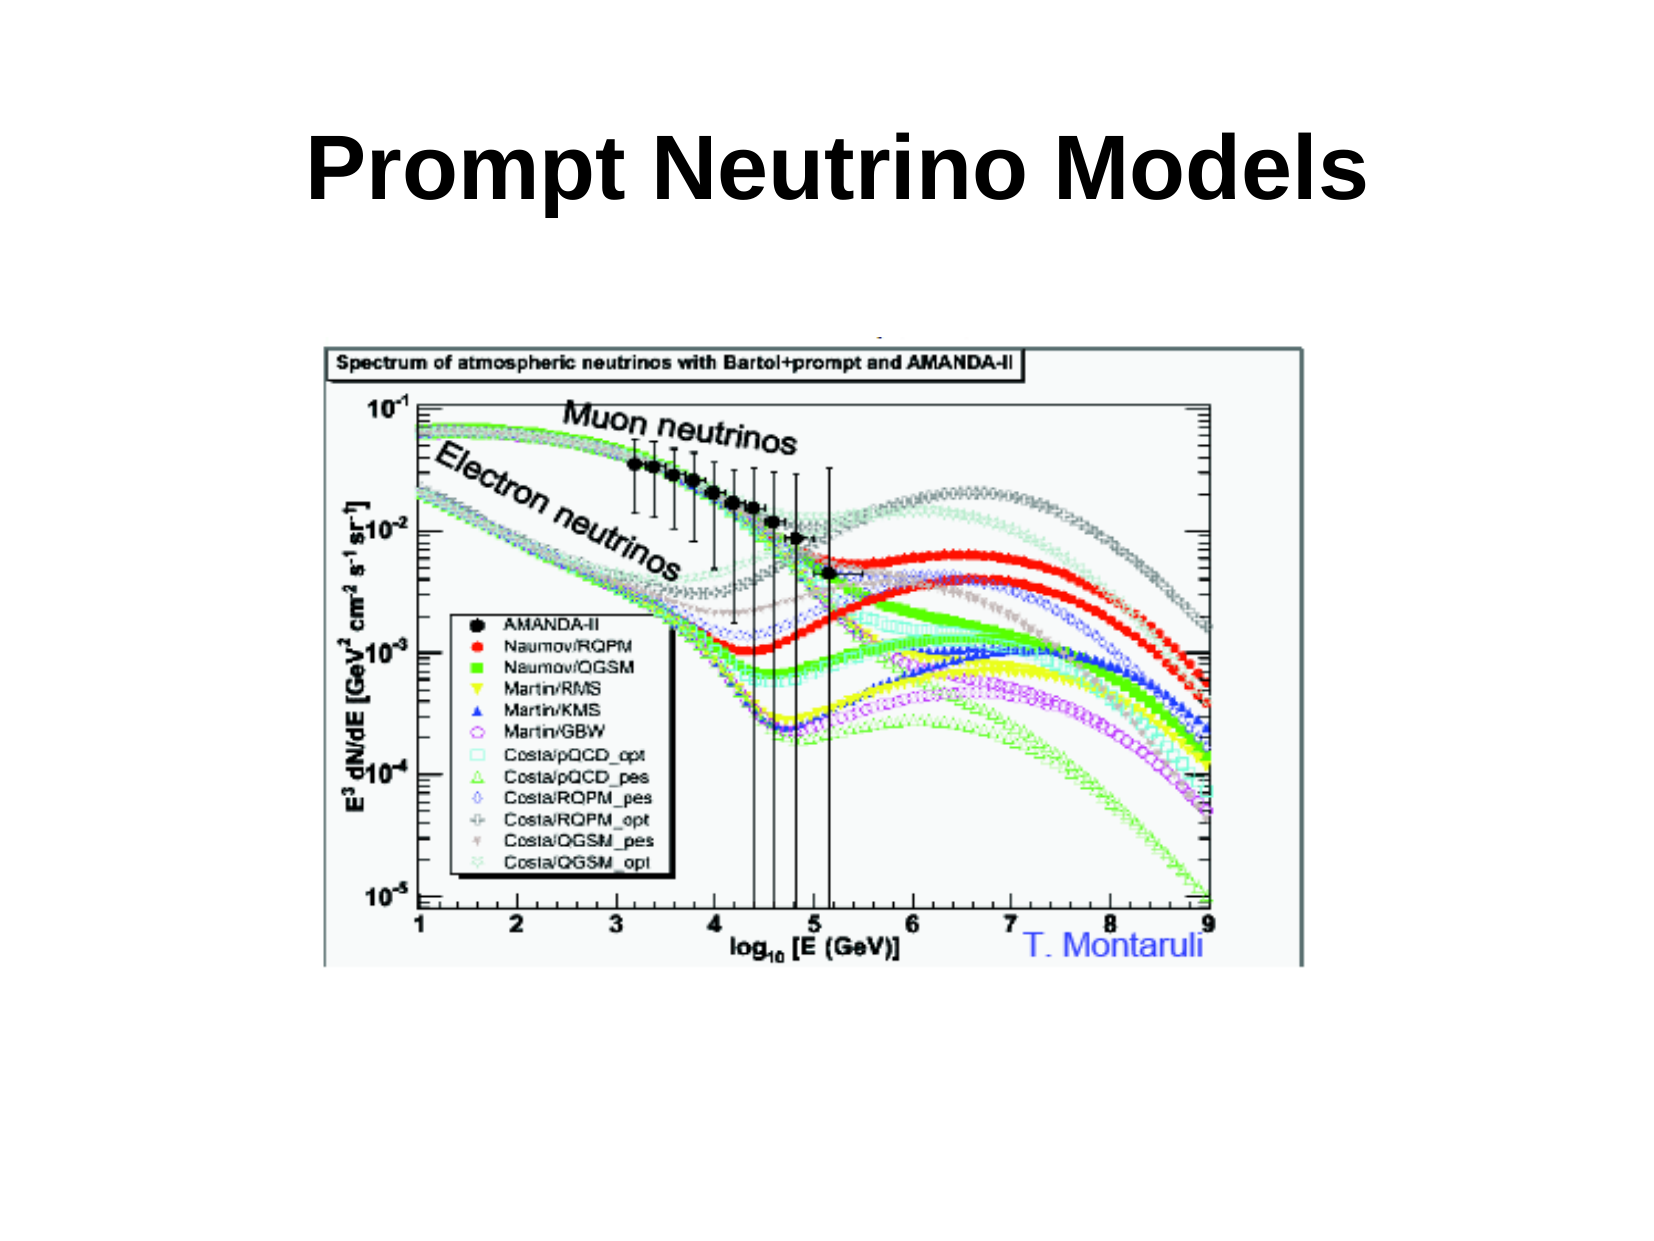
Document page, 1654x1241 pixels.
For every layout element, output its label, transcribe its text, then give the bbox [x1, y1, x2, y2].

text_box Prompt Neutrino Models [290, 109, 1388, 263]
picture [300, 337, 1351, 1000]
